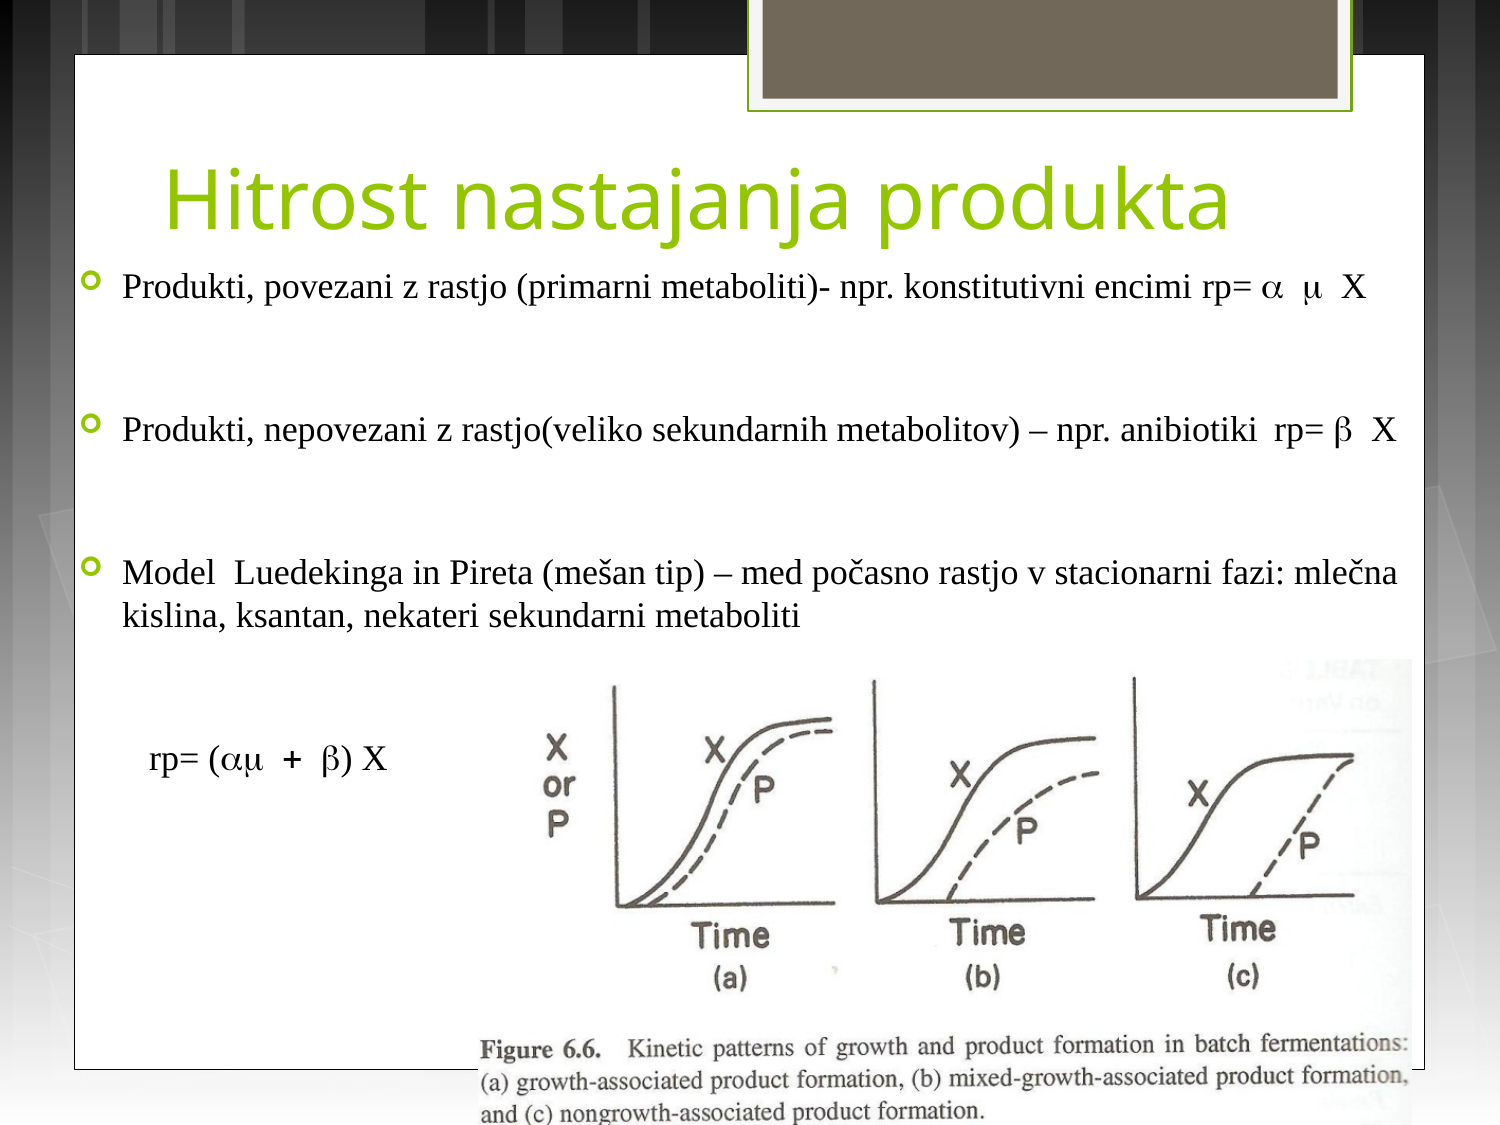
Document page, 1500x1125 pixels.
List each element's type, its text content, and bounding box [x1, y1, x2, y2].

list Produkti, povezani z rastjo (primarni metaboliti)- npr. konstitutivni encimi rp= a m X Produkti, nepovezani z rastjo(veliko sekundarnih metabolitov) – npr. anibiotiki rp= b X Model Luedekinga in Pireta (mešan tip) – med počasno rastjo v stacionarni fazi: mlečna kislina, ksantan, nekateri sekundarni metaboliti rp= (am + b) X [53, 255, 1459, 791]
picture [478, 659, 1412, 1125]
title Hitrost nastajanja produkta [147, 66, 1300, 254]
